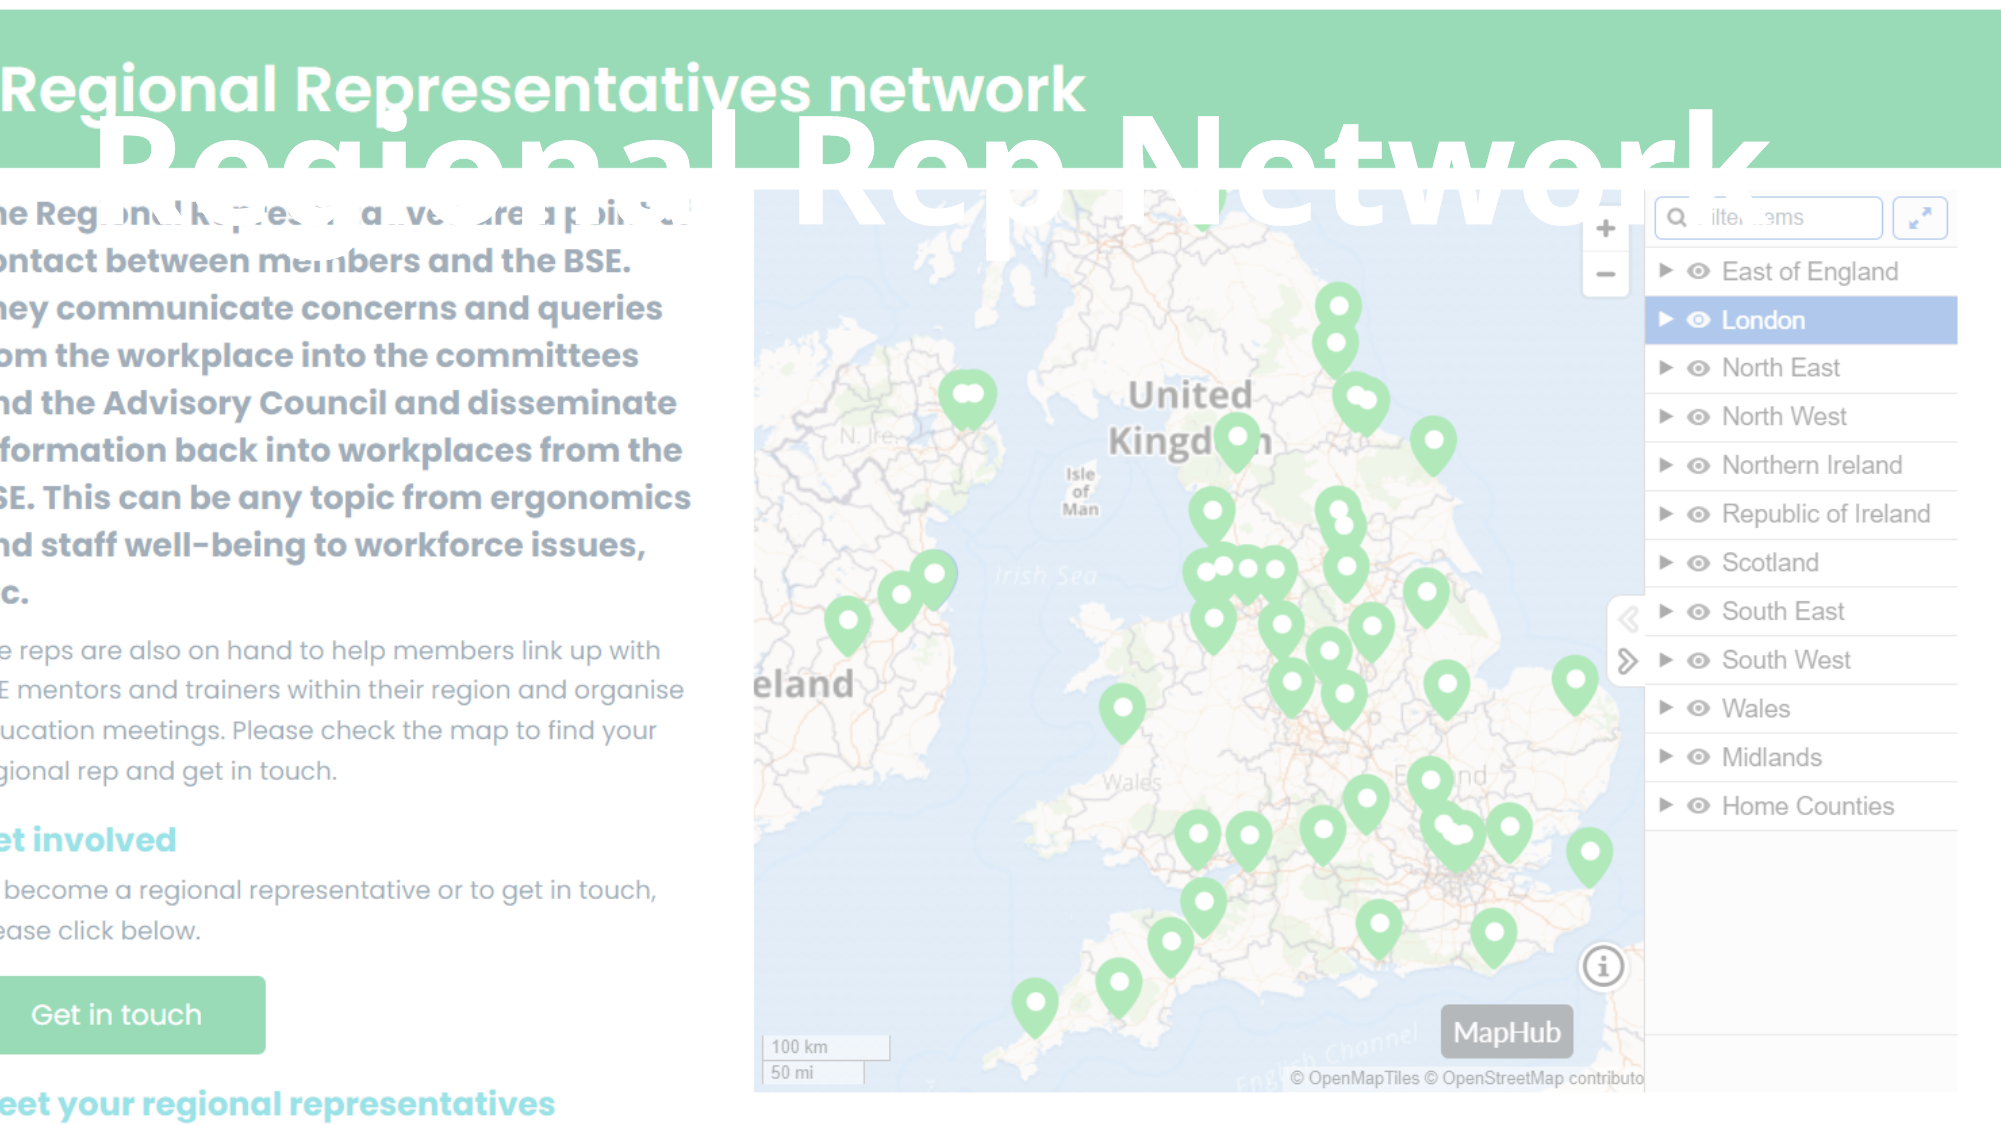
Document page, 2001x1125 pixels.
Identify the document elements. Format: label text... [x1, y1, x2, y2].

title Regional Rep Network [158, 158, 1842, 744]
picture [0, 0, 2000, 1125]
